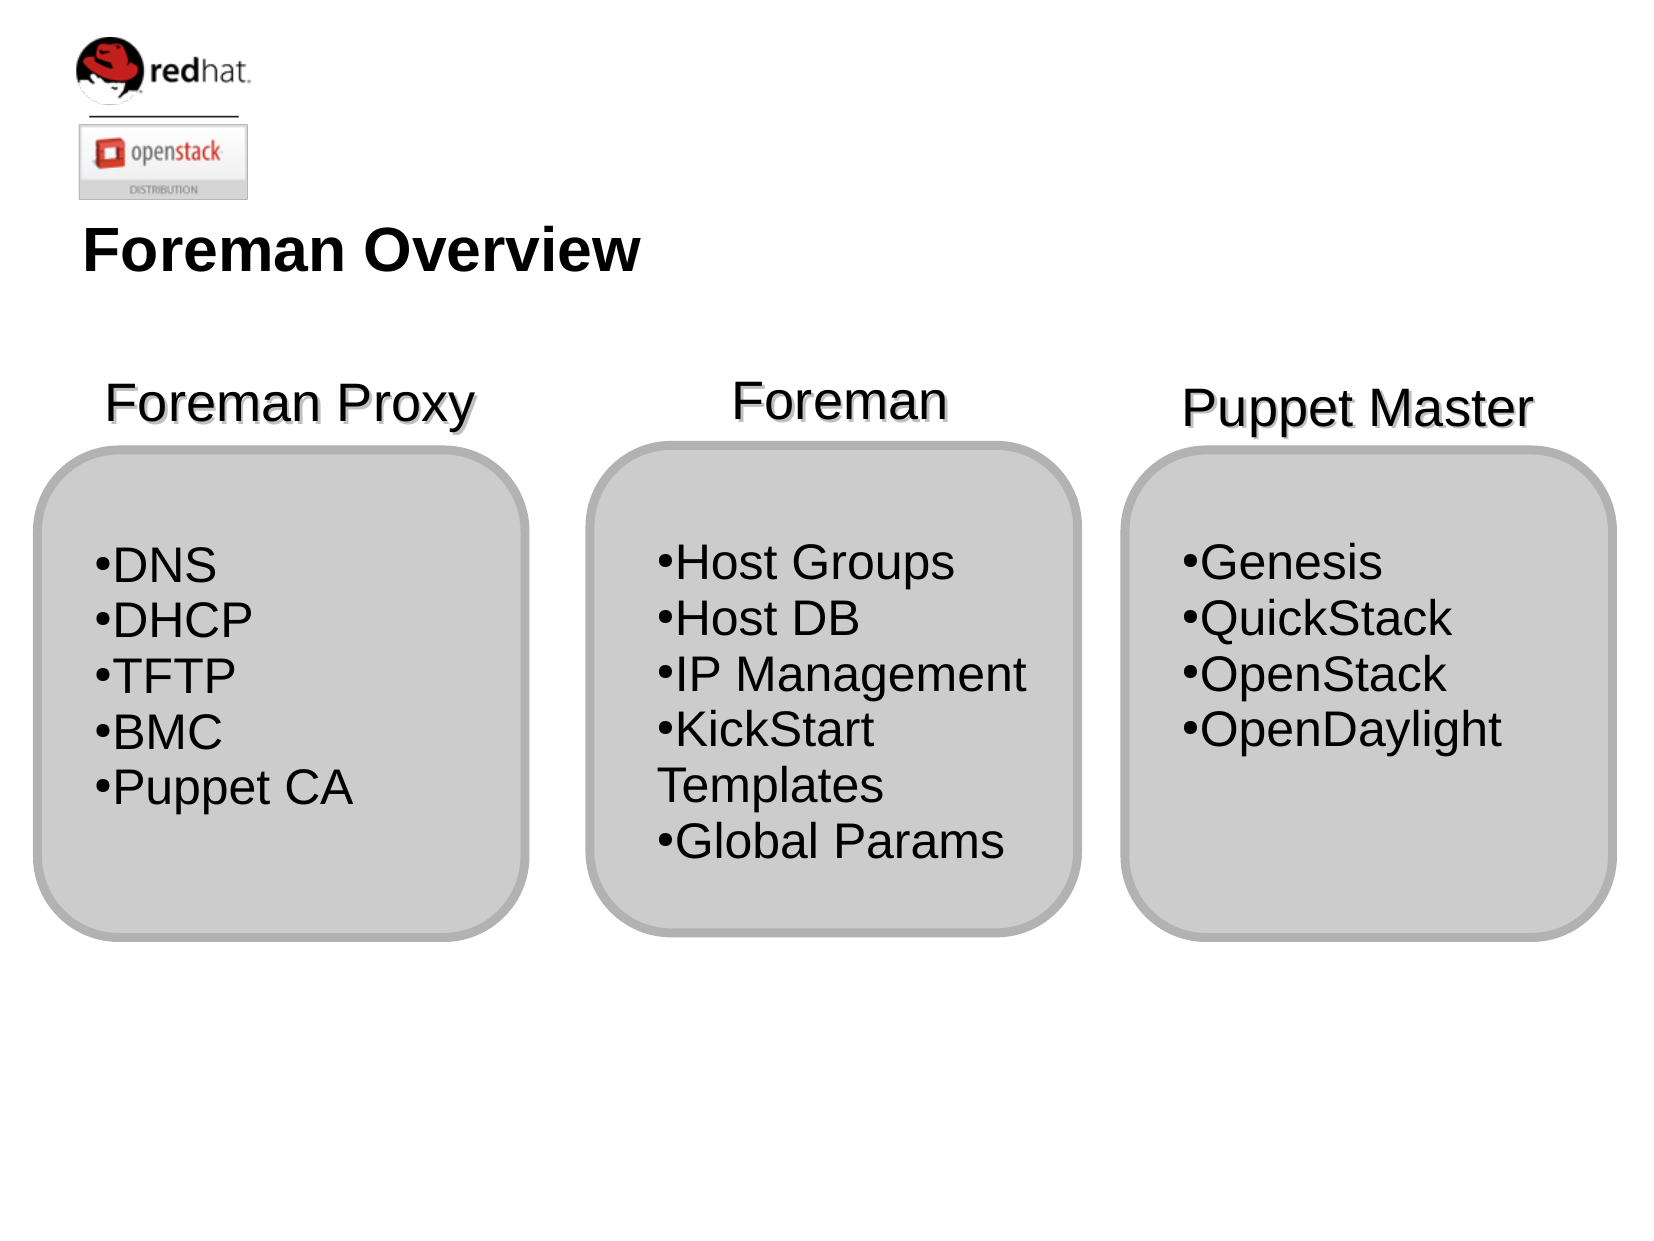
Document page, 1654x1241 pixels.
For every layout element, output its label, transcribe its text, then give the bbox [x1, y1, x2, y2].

text_box Host Groups Host DB IP Management KickStart Templates Global Params [637, 522, 1051, 937]
text_box [37, 457, 526, 938]
text_box [589, 445, 1078, 926]
text_box [1124, 451, 1613, 938]
title Foreman Overview [82, 155, 1571, 344]
text_box Foreman [712, 358, 976, 444]
picture [75, 37, 252, 204]
text_box Genesis QuickStack OpenStack OpenDaylight [1162, 522, 1576, 770]
text_box Puppet Master [1162, 365, 1613, 451]
text_box Foreman Proxy [85, 361, 499, 521]
text_box DNS DHCP TFTP BMC Puppet CA [75, 525, 488, 828]
